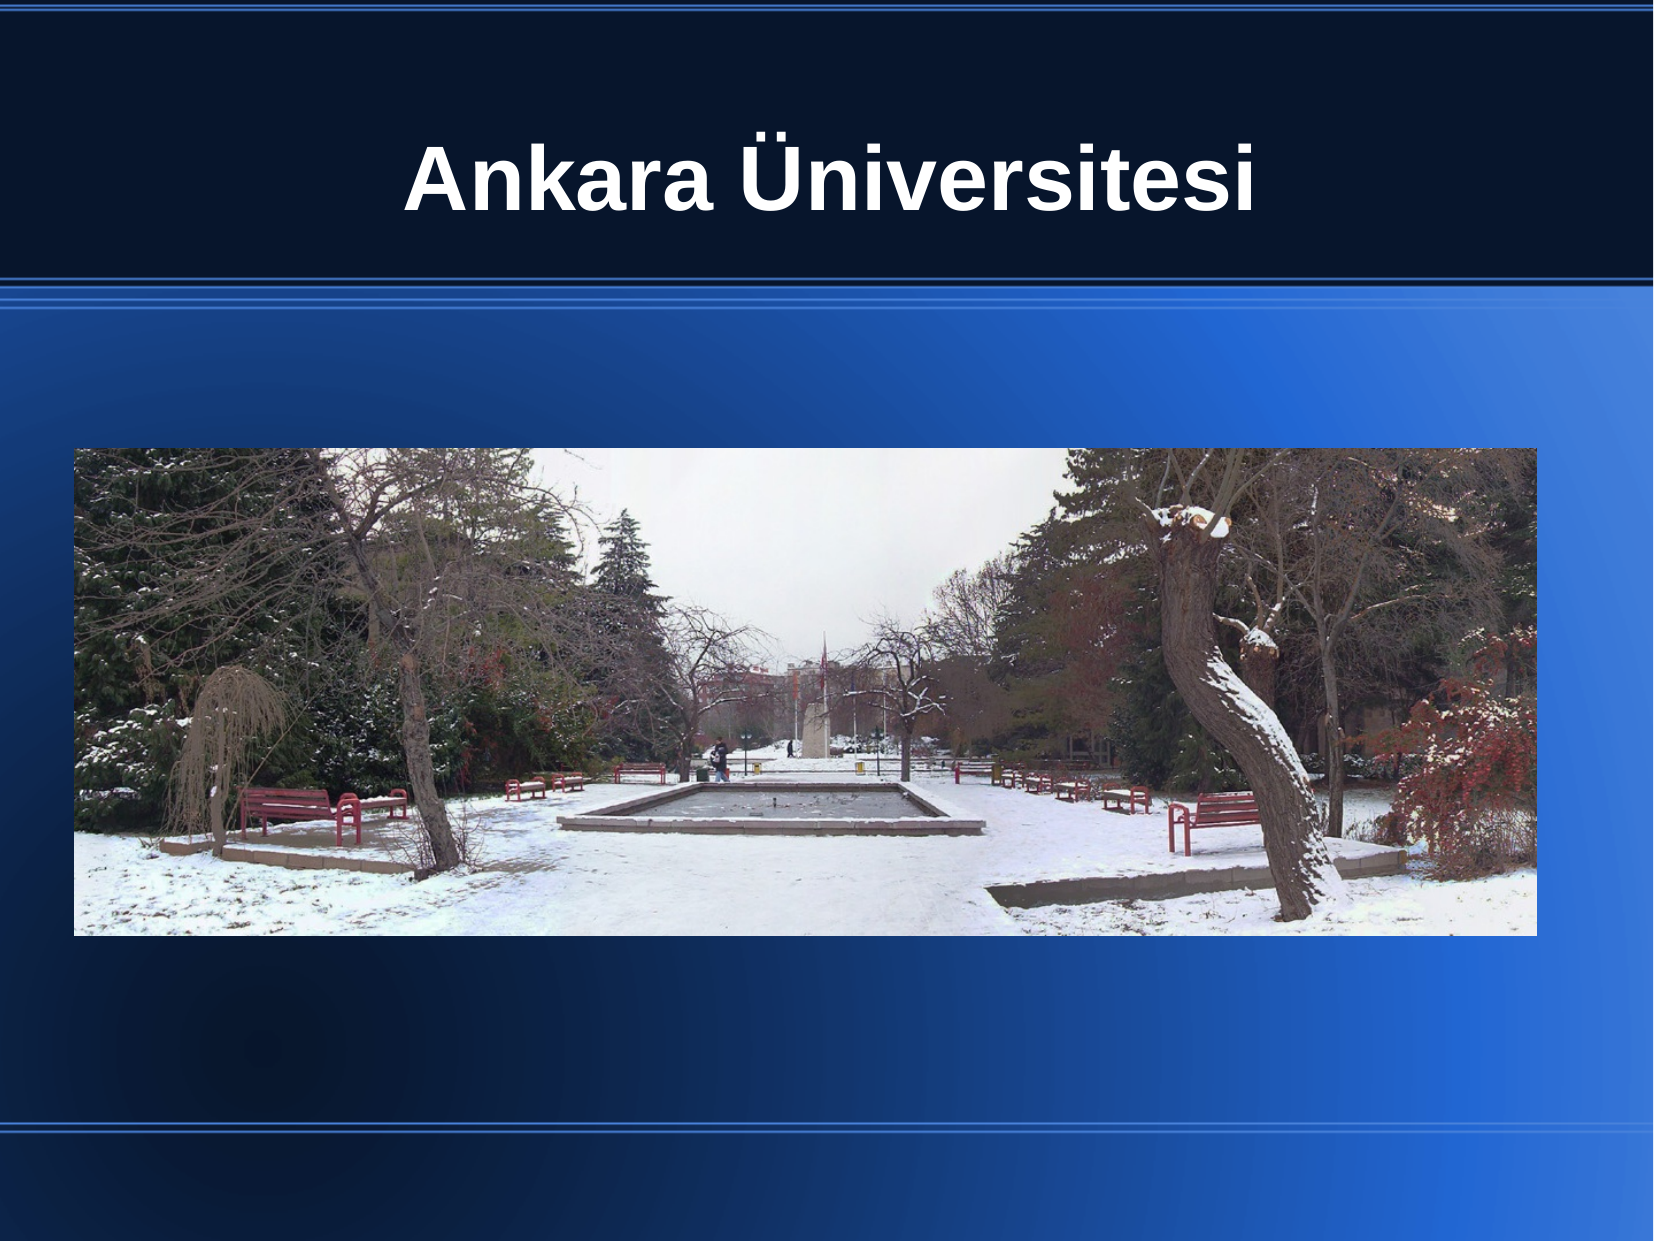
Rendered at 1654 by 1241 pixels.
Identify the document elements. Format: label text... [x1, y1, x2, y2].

title Ankara Üniversitesi [125, 75, 1537, 283]
picture [0, 0, 1654, 1241]
